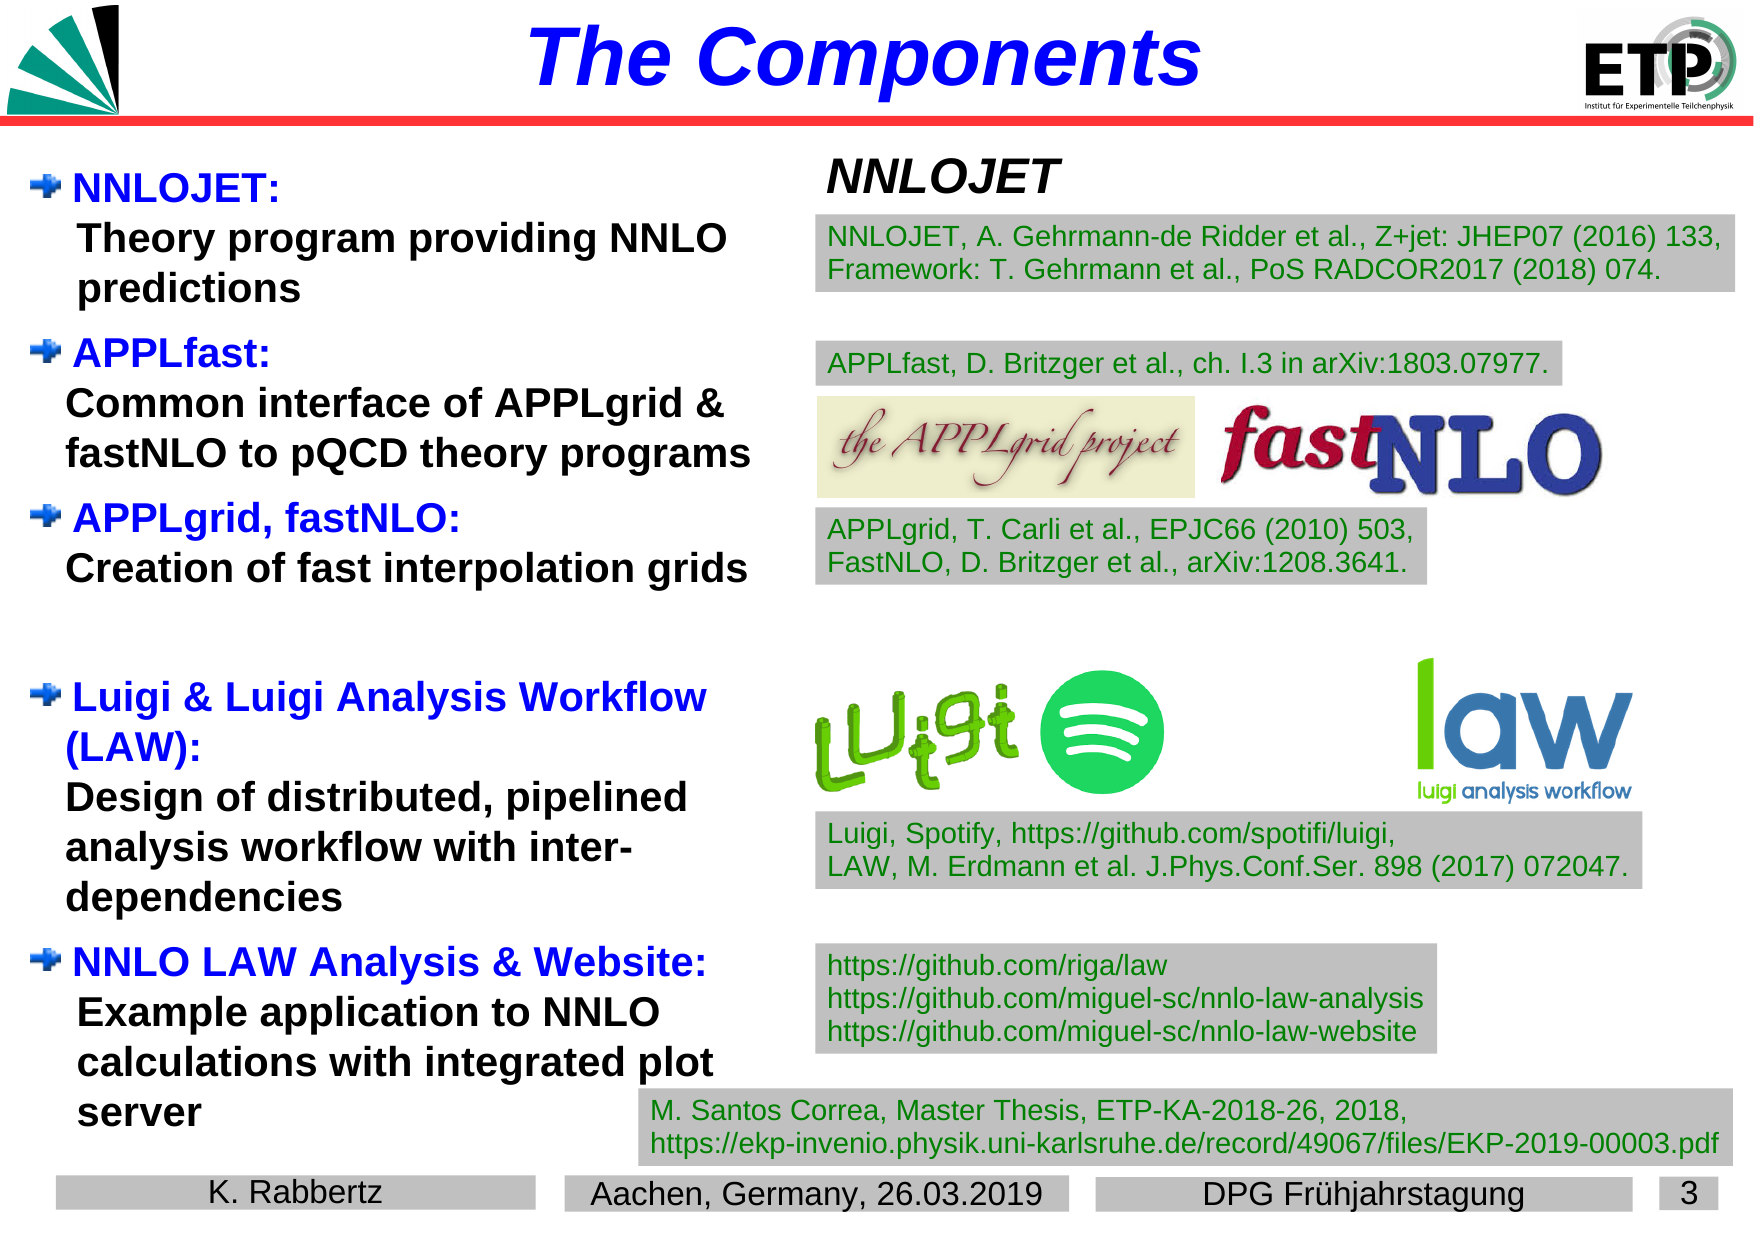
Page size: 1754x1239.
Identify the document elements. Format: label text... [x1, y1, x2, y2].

text_box M. Santos Correa, Master Thesis, ETP-KA-2018-26, 2018, https://ekp-invenio.physik.uni-karlsruhe.de/record/49067/files/EKP-2019-00003.pdf [638, 1088, 1733, 1166]
picture [7, 5, 119, 116]
text_box https://github.com/riga/law https://github.com/miguel-sc/nnlo-law-analysis https://github.com/miguel-sc/nnlo-law-website [815, 943, 1438, 1054]
text_box Luigi, Spotify, https://github.com/spotifi/luigi, LAW, M. Erdmann et al. J.Phys.Conf.Ser. 898 (2017) 072047. [815, 811, 1643, 889]
picture [1406, 654, 1633, 806]
picture [812, 682, 1020, 793]
picture [1039, 669, 1165, 795]
picture [1606, 9, 1744, 113]
picture [1208, 397, 1611, 498]
text_box APPLfast, D. Britzger et al., ch. I.3 in arXiv:1803.07977. [815, 340, 1563, 386]
text_box NNLOJET [814, 142, 1072, 210]
text_box APPLgrid, T. Carli et al., EPJC66 (2010) 503, FastNLO, D. Britzger et al., arXiv:1208.3641. [815, 507, 1428, 585]
list NNLOJET: Theory program providing NNLO predictions APPLfast: Common interface of APPLgrid & fastNLO to pQCD theory programs APPLgrid, fastNLO: Creation of fast interpolation grids Luigi & Luigi Analysis Workflow (LAW): Design of distributed, pipelined analysis workflow with inter- dependencies NNLO LAW Analysis & Website: Example application to NNLO calculations with integrated plot server [30, 161, 795, 1095]
text_box NNLOJET, A. Gehrmann-de Ridder et al., Z+jet: JHEP07 (2016) 133, Framework: T. Gehrmann et al., PoS RADCOR2017 (2018) 074. [815, 214, 1736, 292]
picture [817, 396, 1195, 498]
title The Components [123, 0, 1606, 114]
